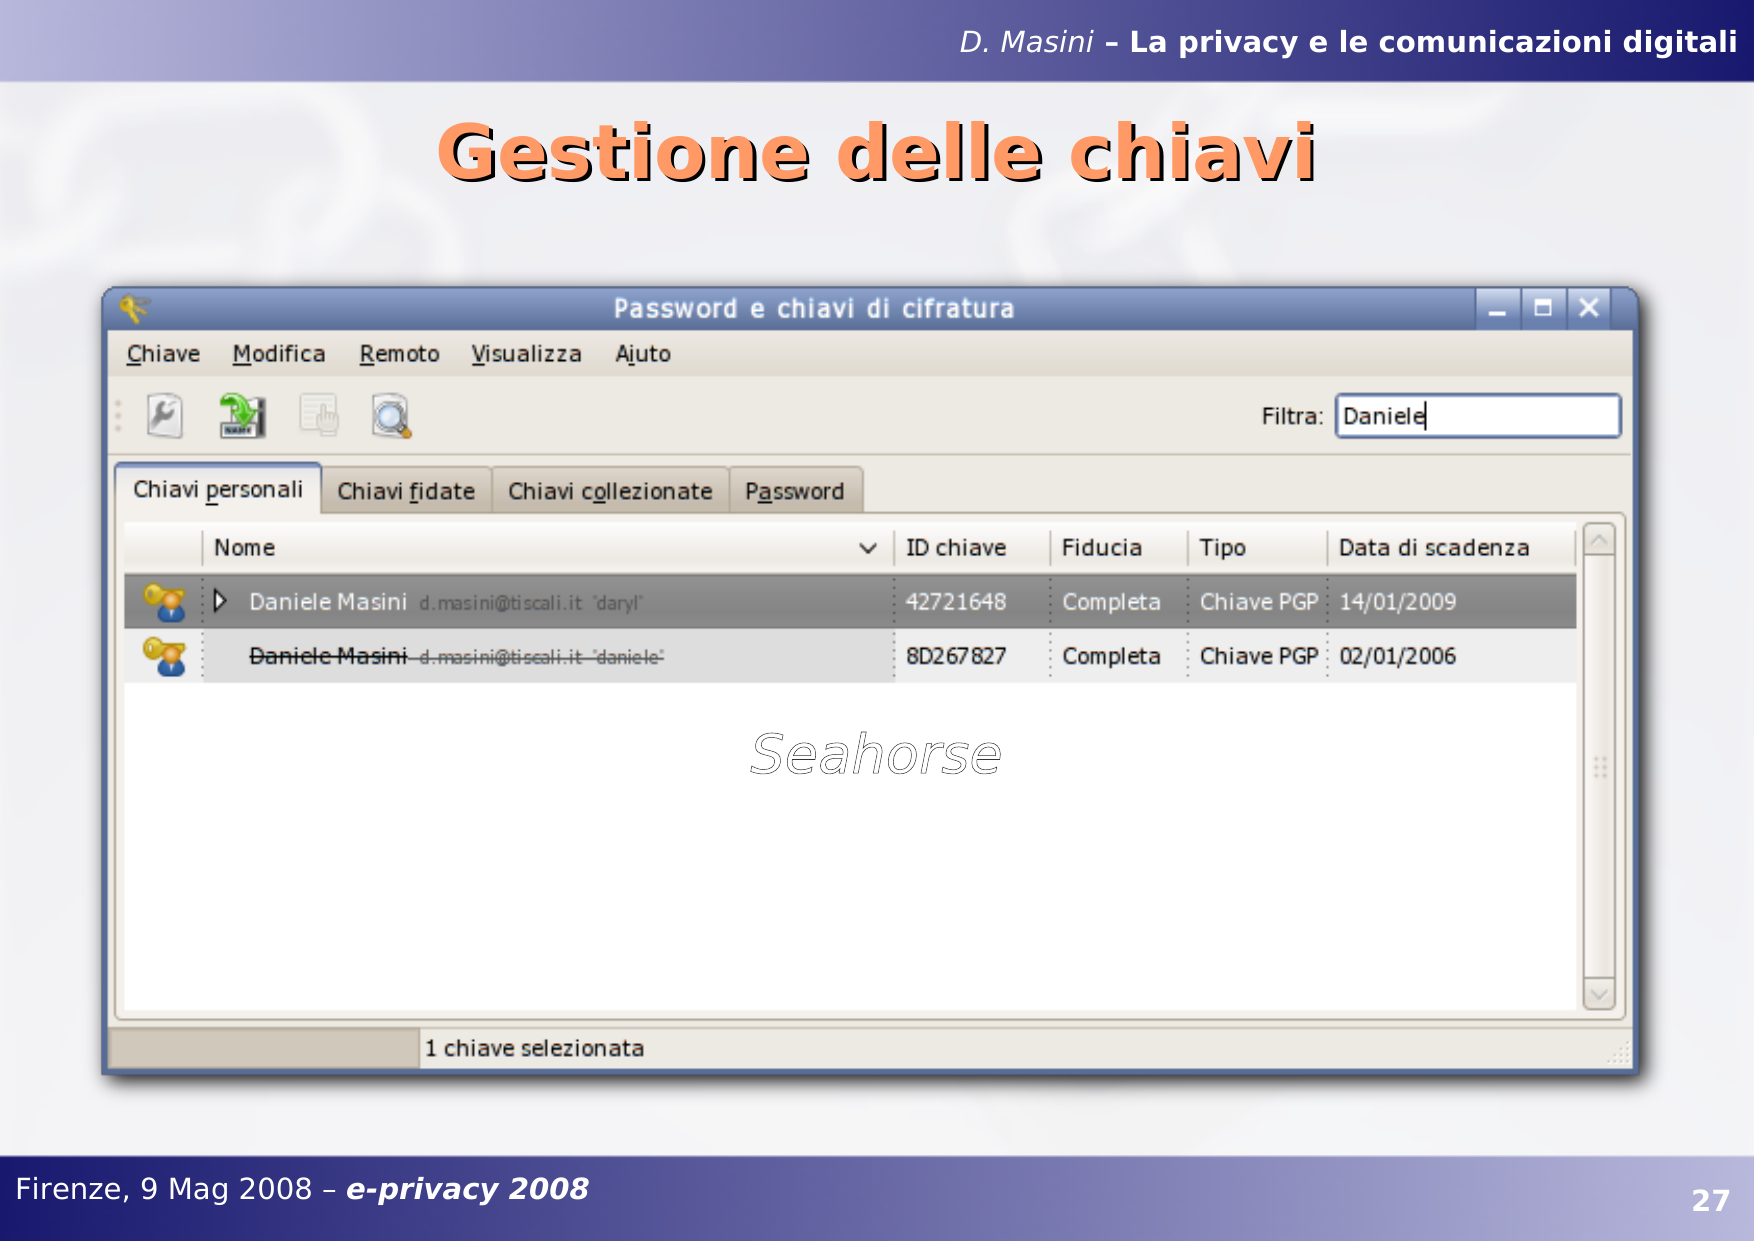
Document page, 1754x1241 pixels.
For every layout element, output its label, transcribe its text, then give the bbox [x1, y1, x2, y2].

picture [0, 0, 1754, 1241]
title Gestione delle chiavi [87, 49, 1667, 257]
text_box Seahorse [750, 724, 1004, 788]
